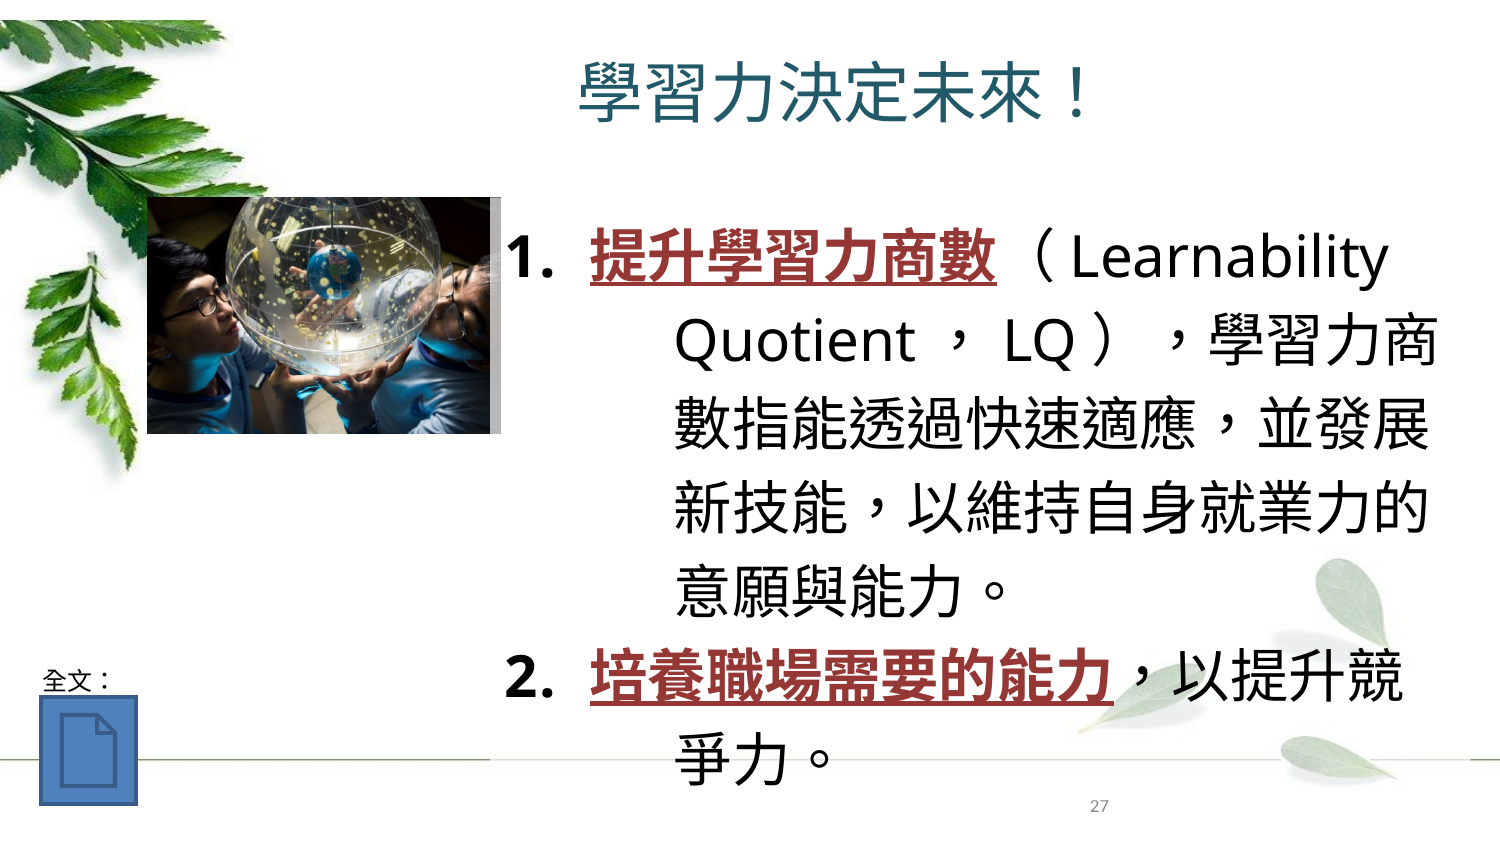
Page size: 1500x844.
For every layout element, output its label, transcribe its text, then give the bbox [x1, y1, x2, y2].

text_box [41, 697, 136, 804]
text_box 提升學習力商數（Learnability Quotient，LQ），學習力商數指能透過快速適應，並發展新技能，以維持自身就業力的意願與能力。 培養職場需要的能力，以提升競爭力。 [490, 197, 1471, 722]
picture [0, 20, 1500, 844]
title 學習力決定未來！ [218, 20, 1470, 161]
text_box [1074, 801, 1426, 828]
text_box 全文： [27, 658, 124, 734]
